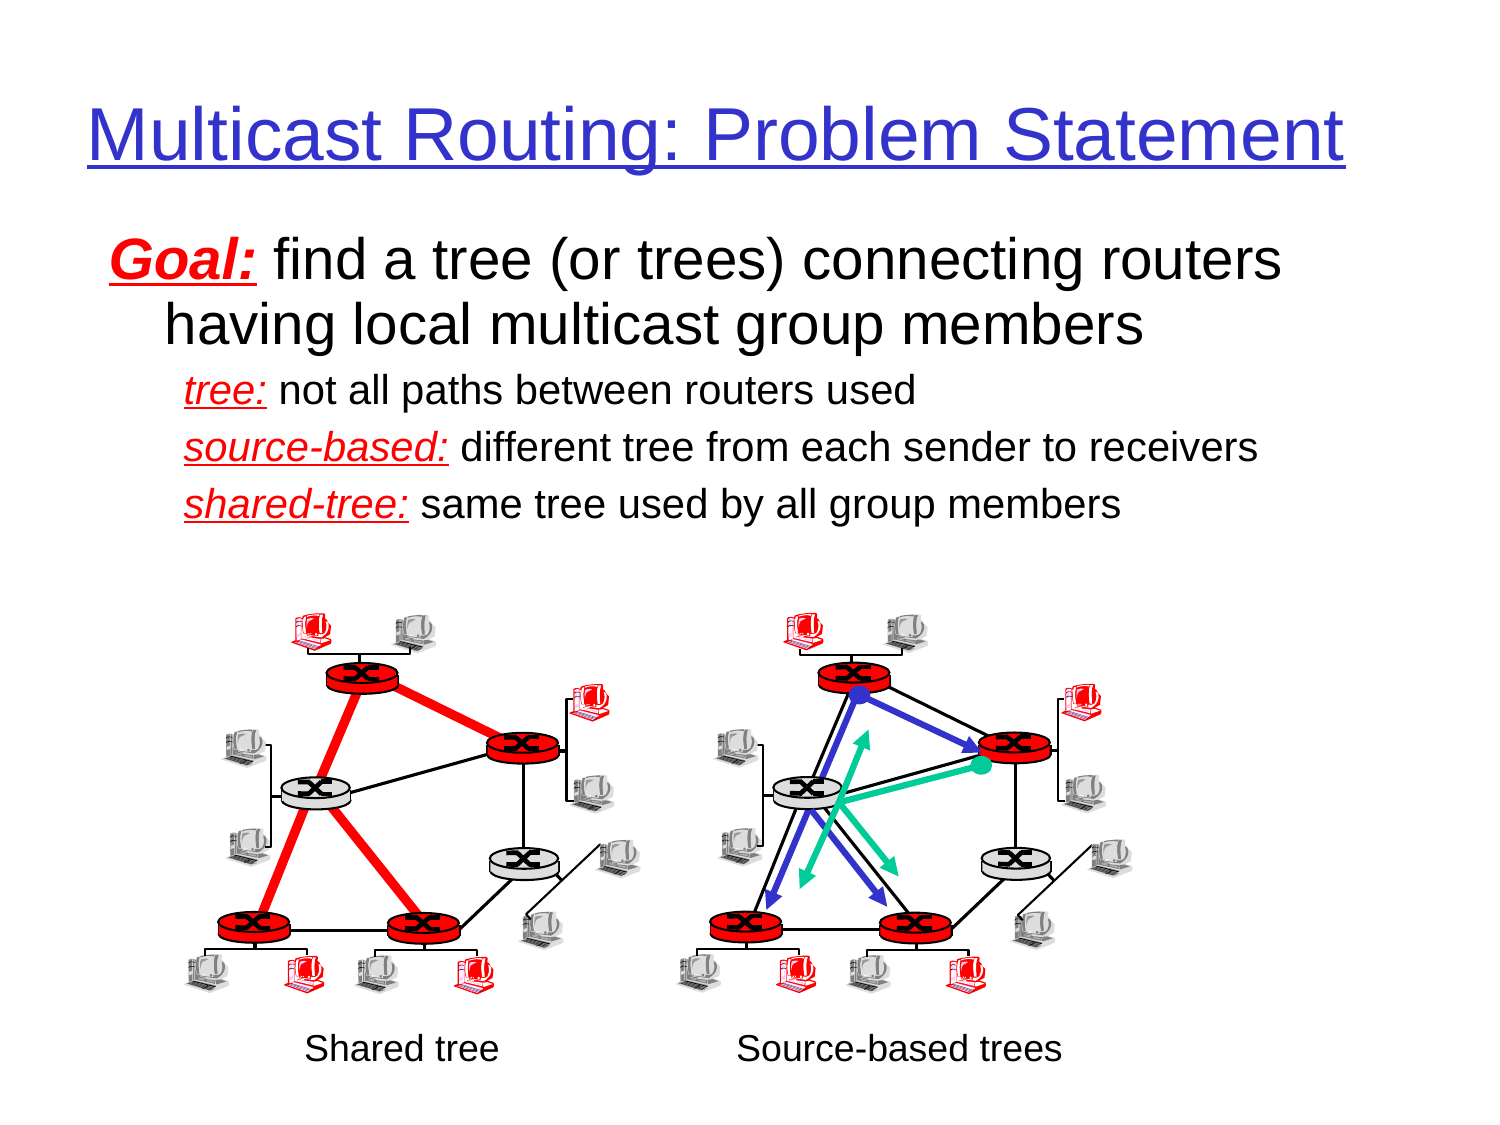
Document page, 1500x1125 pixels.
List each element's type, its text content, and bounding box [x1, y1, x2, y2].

list Goal: find a tree (or trees) connecting routers having local multicast group members tree: not all paths between routers used source-based: different tree from each sender to receivers shared-tree: same tree used by all group members [93, 218, 1444, 682]
text_box [1061, 774, 1107, 814]
text_box [489, 848, 559, 881]
text_box [1010, 911, 1056, 951]
text_box [883, 614, 929, 654]
title Multicast Routing: Problem Statement [71, 78, 1449, 191]
text_box [221, 729, 267, 768]
text_box [775, 955, 817, 994]
text_box [1061, 683, 1102, 722]
text_box [225, 828, 271, 867]
text_box [978, 732, 1051, 764]
text_box [183, 954, 230, 994]
text_box [773, 777, 841, 810]
text_box [326, 663, 398, 694]
text_box [818, 662, 891, 704]
text_box [675, 954, 721, 993]
text_box [783, 612, 824, 651]
text_box [486, 732, 559, 764]
text_box [595, 839, 641, 879]
text_box [284, 955, 325, 994]
text_box [453, 956, 494, 995]
text_box [291, 613, 332, 651]
text_box [879, 912, 951, 944]
text_box [717, 828, 763, 867]
text_box [218, 911, 290, 943]
text_box Shared tree [289, 1020, 515, 1078]
text_box [710, 911, 782, 943]
text_box [391, 614, 437, 654]
text_box [387, 912, 460, 944]
text_box [845, 955, 891, 994]
text_box [569, 684, 610, 722]
text_box [981, 847, 1051, 880]
text_box Source-based trees [721, 1019, 1078, 1078]
text_box [569, 775, 615, 814]
text_box [713, 729, 759, 768]
text_box [353, 955, 399, 995]
text_box [1087, 839, 1133, 879]
text_box [945, 956, 986, 995]
text_box [518, 911, 564, 951]
text_box [281, 777, 351, 810]
